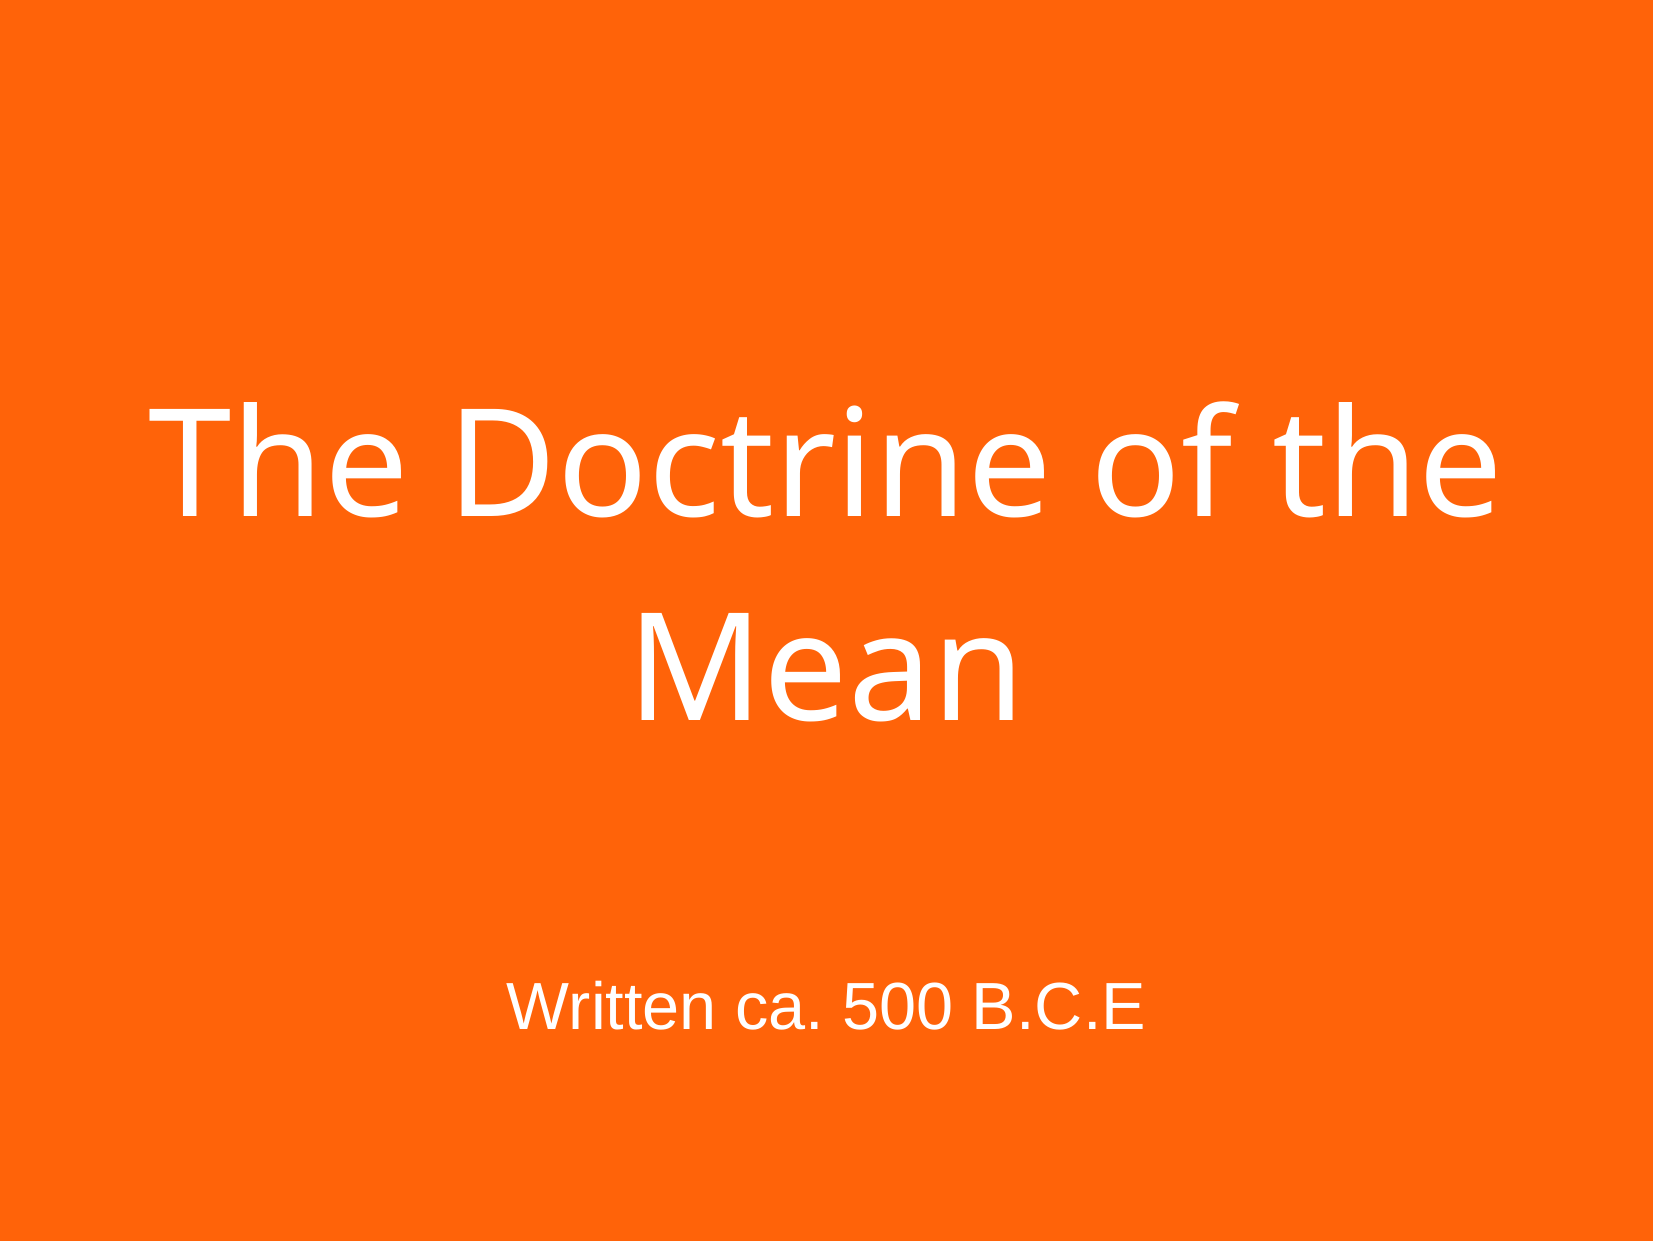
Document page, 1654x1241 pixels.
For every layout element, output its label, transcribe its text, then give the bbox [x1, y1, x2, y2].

subtitle The Doctrine of the Mean Written ca. 500 B.C.E [82, 290, 1571, 1109]
